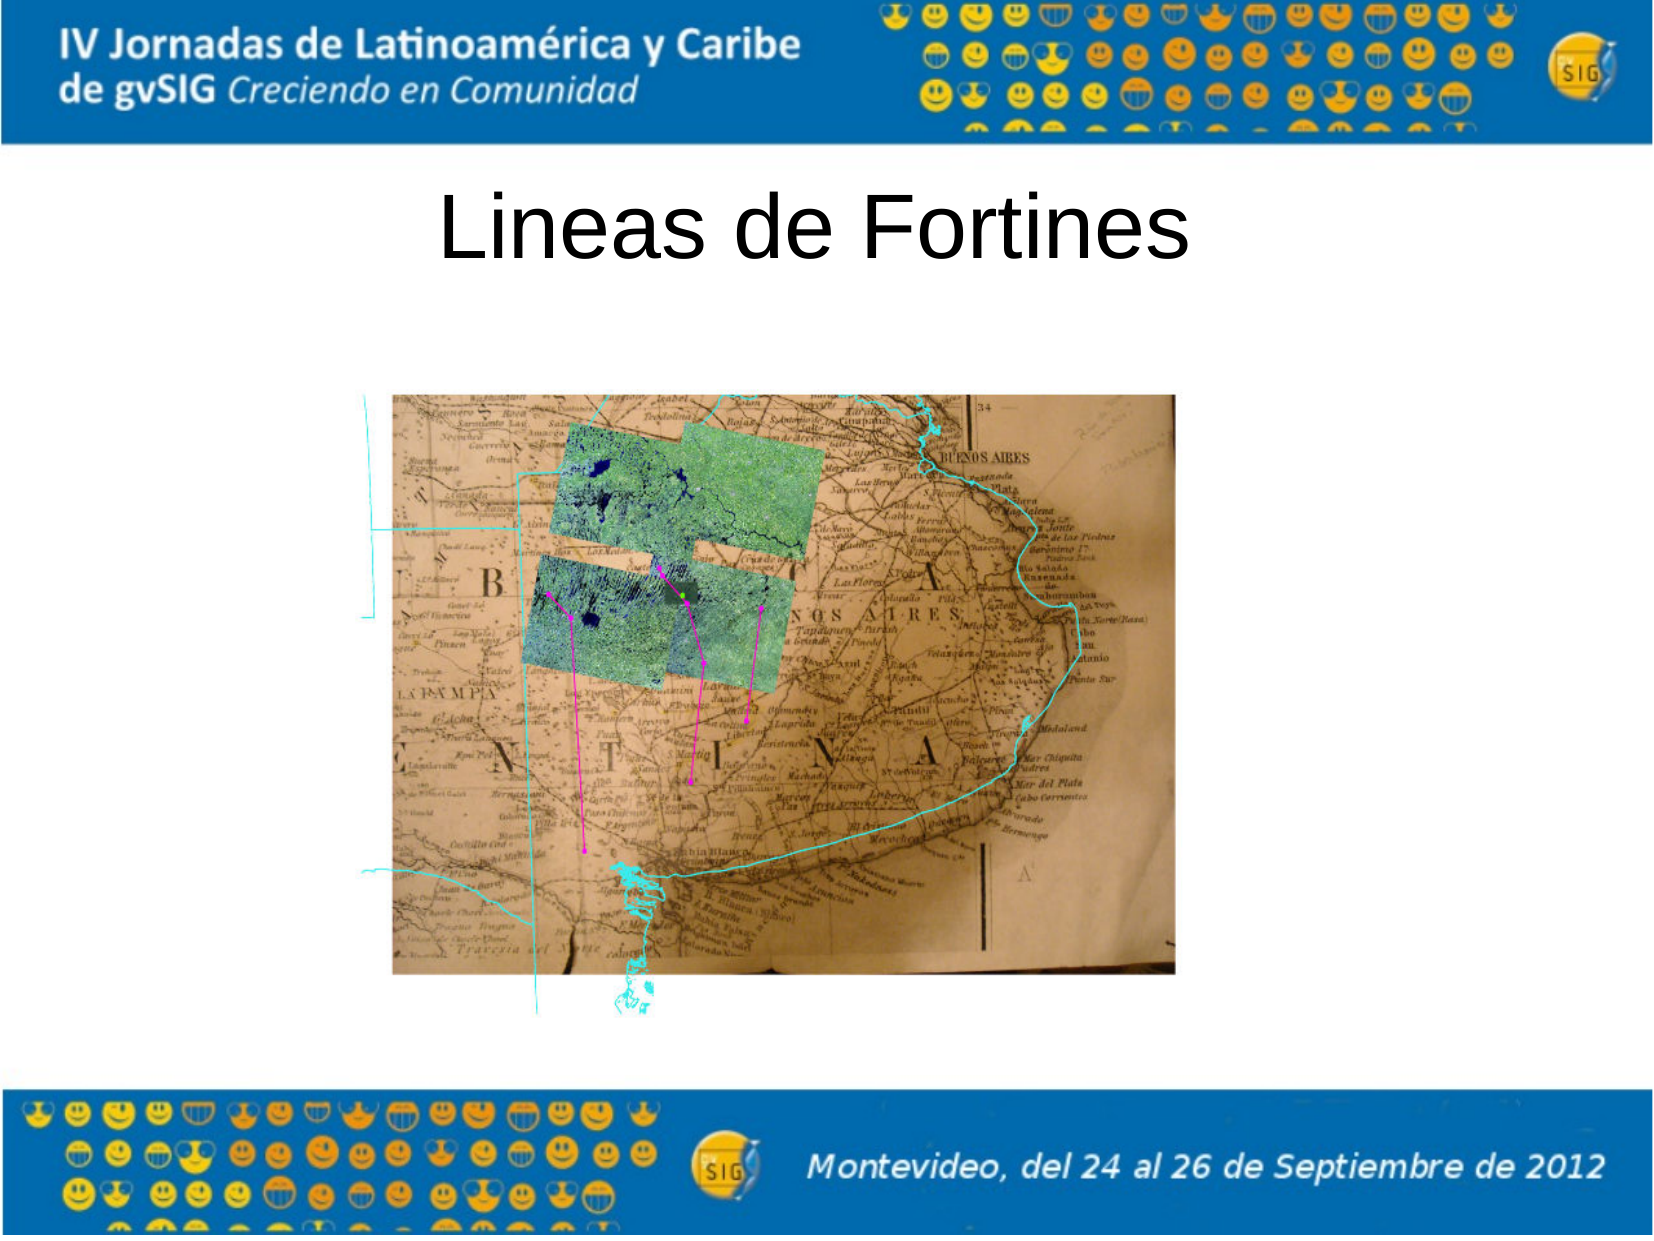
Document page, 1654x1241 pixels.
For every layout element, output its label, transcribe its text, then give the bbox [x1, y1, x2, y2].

title Lineas de Fortines [70, 123, 1559, 331]
picture [0, 0, 1653, 1235]
